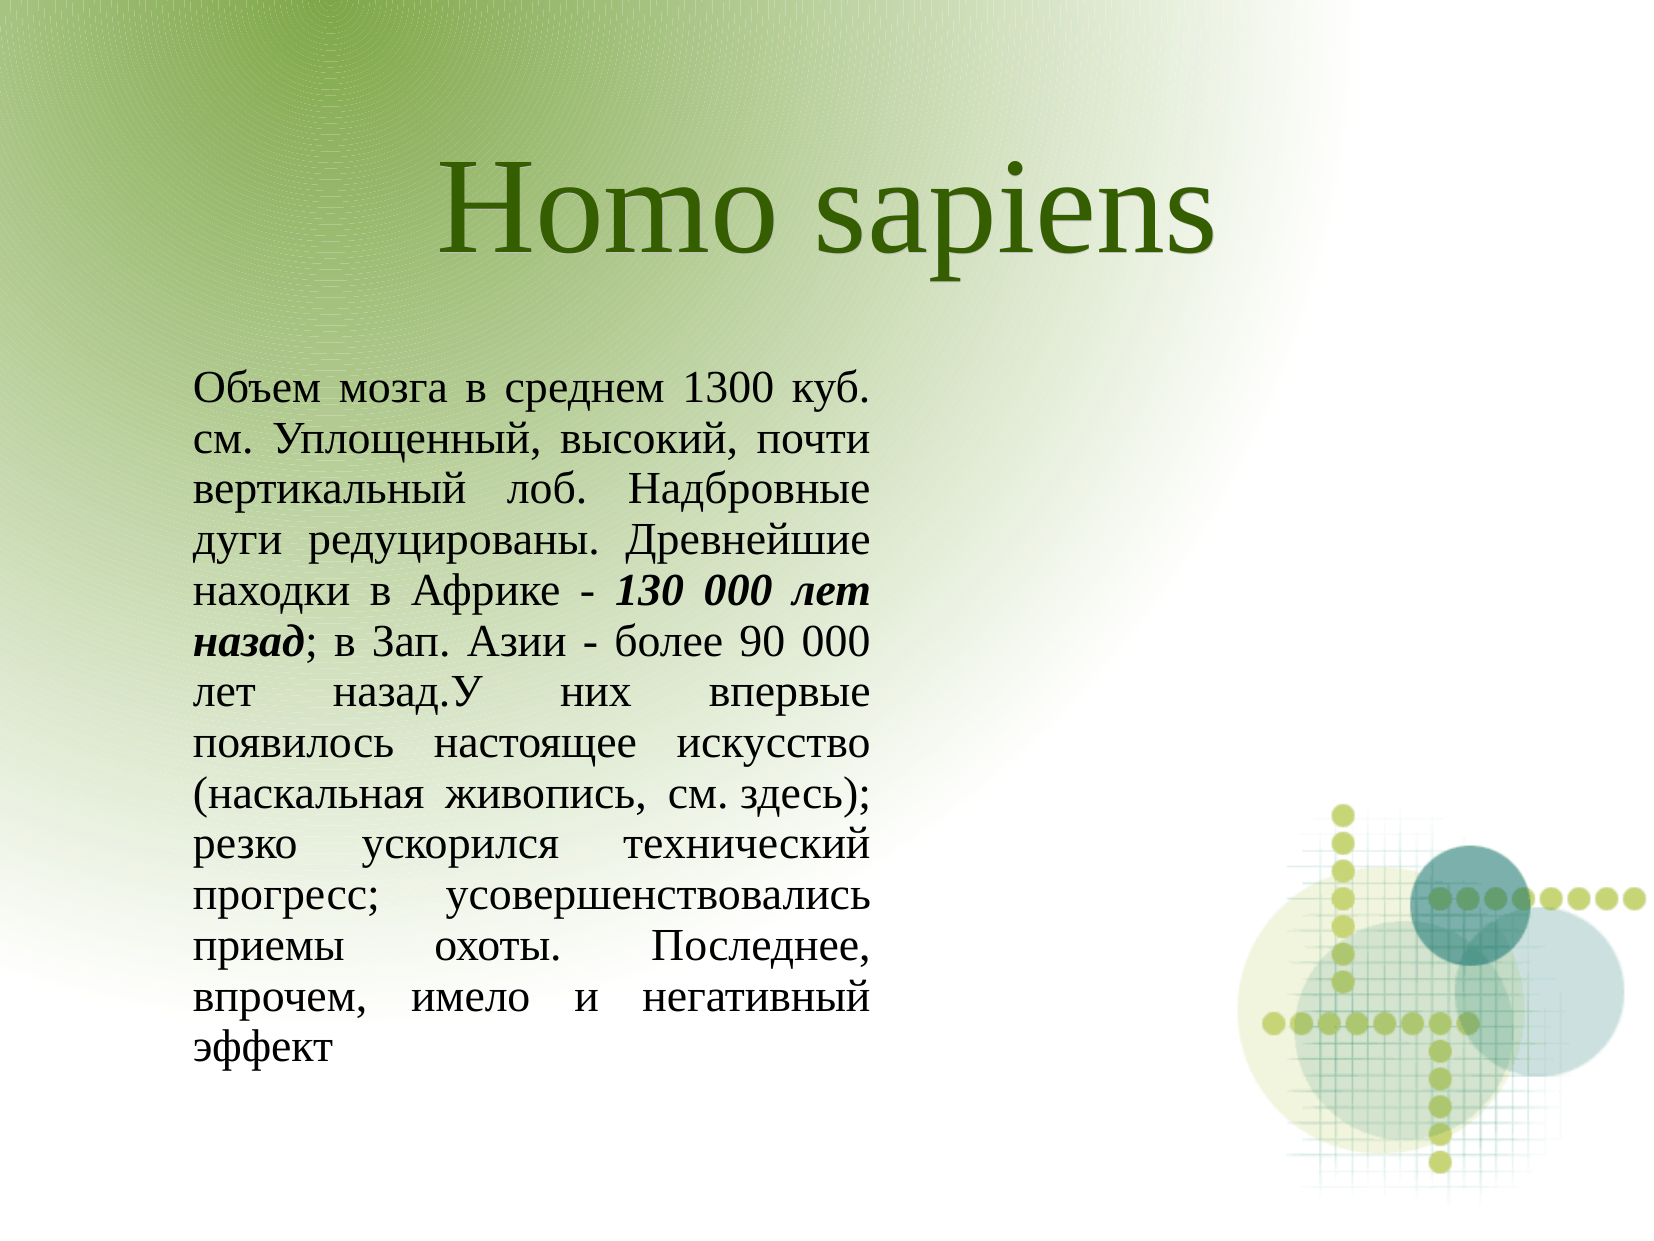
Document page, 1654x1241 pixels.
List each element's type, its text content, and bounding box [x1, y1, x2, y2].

picture [944, 354, 1654, 1211]
title Homo sapiens [121, 110, 1534, 303]
text_box Объем мозга в среднем 1300 куб. см. Уплощенный, высокий, почти вертикальный лоб. Надбровные дуги редуцированы. Древнейшие находки в Африке - 130 000 лет назад; в Зап. Азии - более 90 000 лет назад.У них впервые появилось настоящее искусство (наскальная живопись, см. здесь); резко ускорился технический прогресс; усовершенствовались приемы охоты. Последнее, впрочем, имело и негативный эффект [178, 354, 886, 1084]
